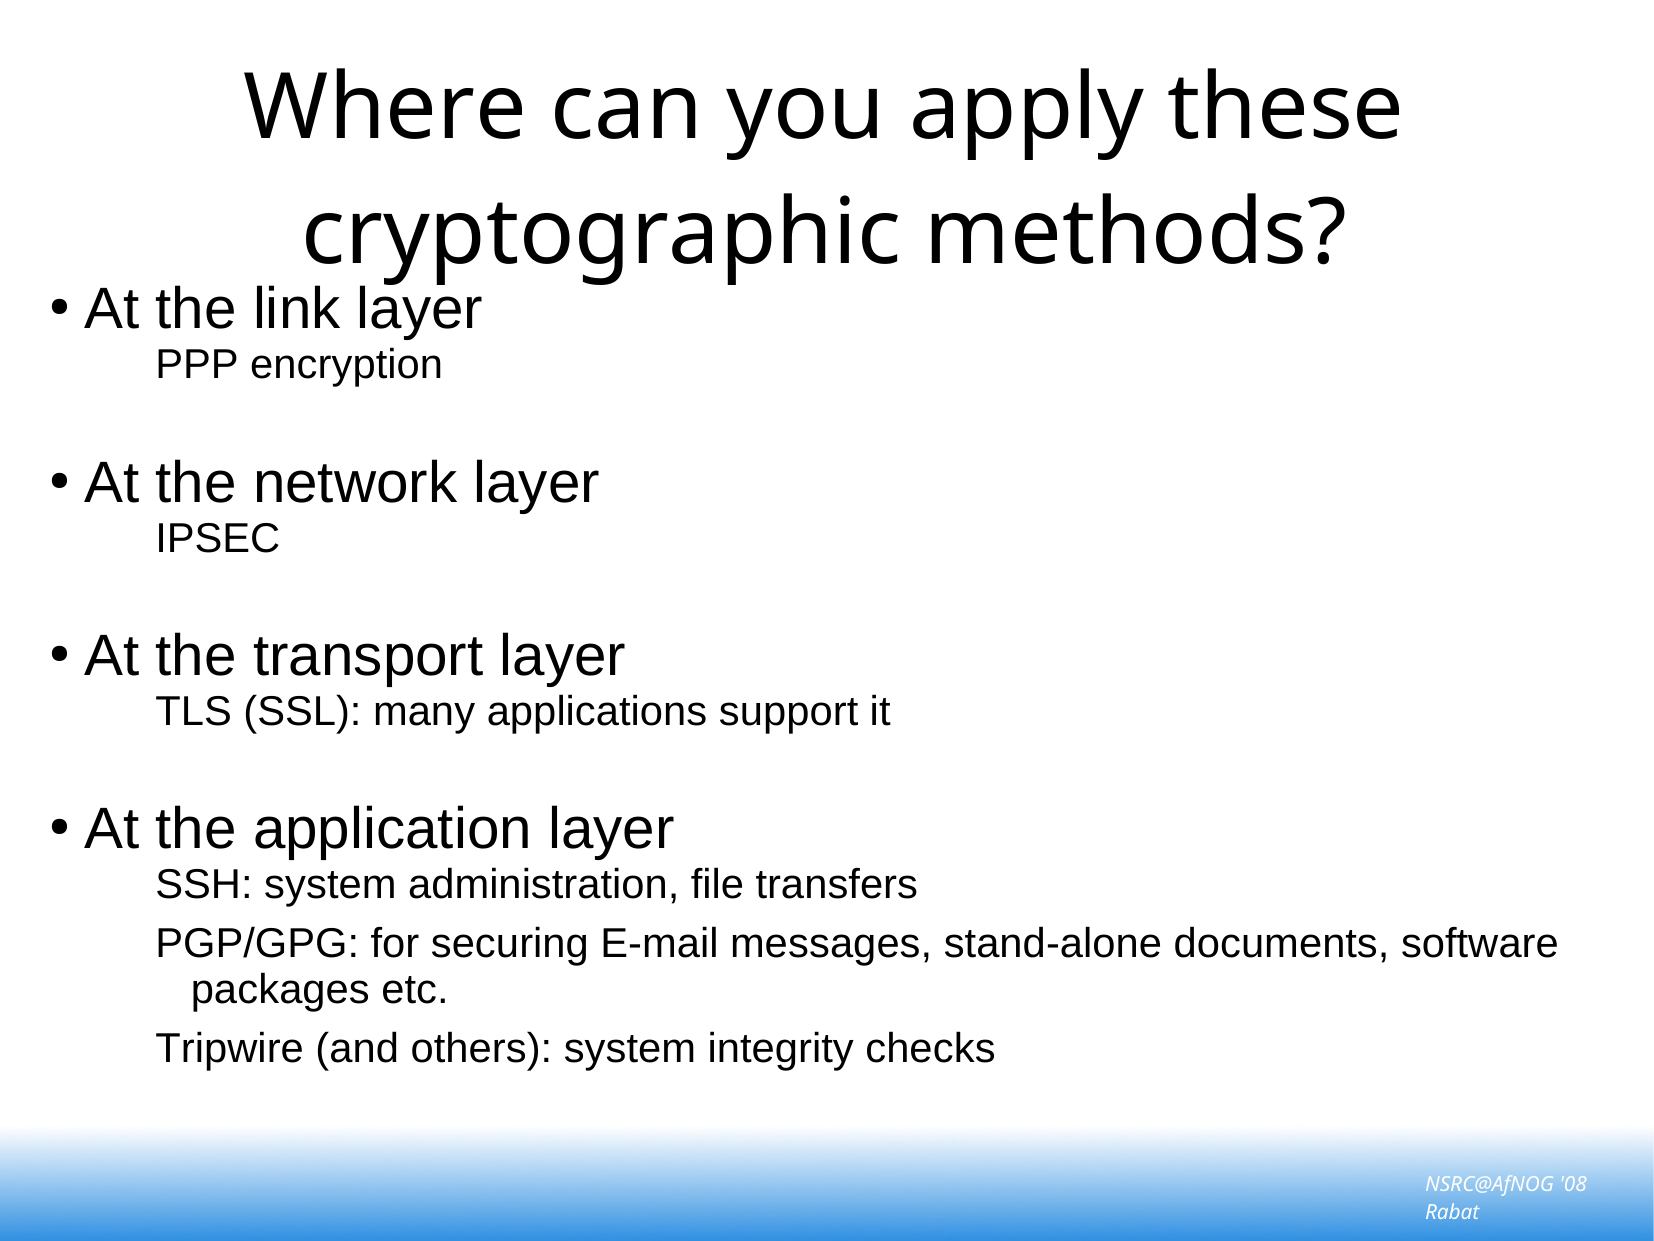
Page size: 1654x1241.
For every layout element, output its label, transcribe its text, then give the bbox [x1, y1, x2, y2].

list At the link layer PPP encryption At the network layer IPSEC At the transport layer TLS (SSL): many applications support it At the application layer SSH: system administration, file transfers PGP/GPG: for securing E-mail messages, stand-alone documents, software packages etc. Tripwire (and others): system integrity checks [13, 276, 1567, 1171]
title Where can you apply these cryptographic methods? [112, 40, 1538, 255]
picture [0, 1124, 1654, 1241]
